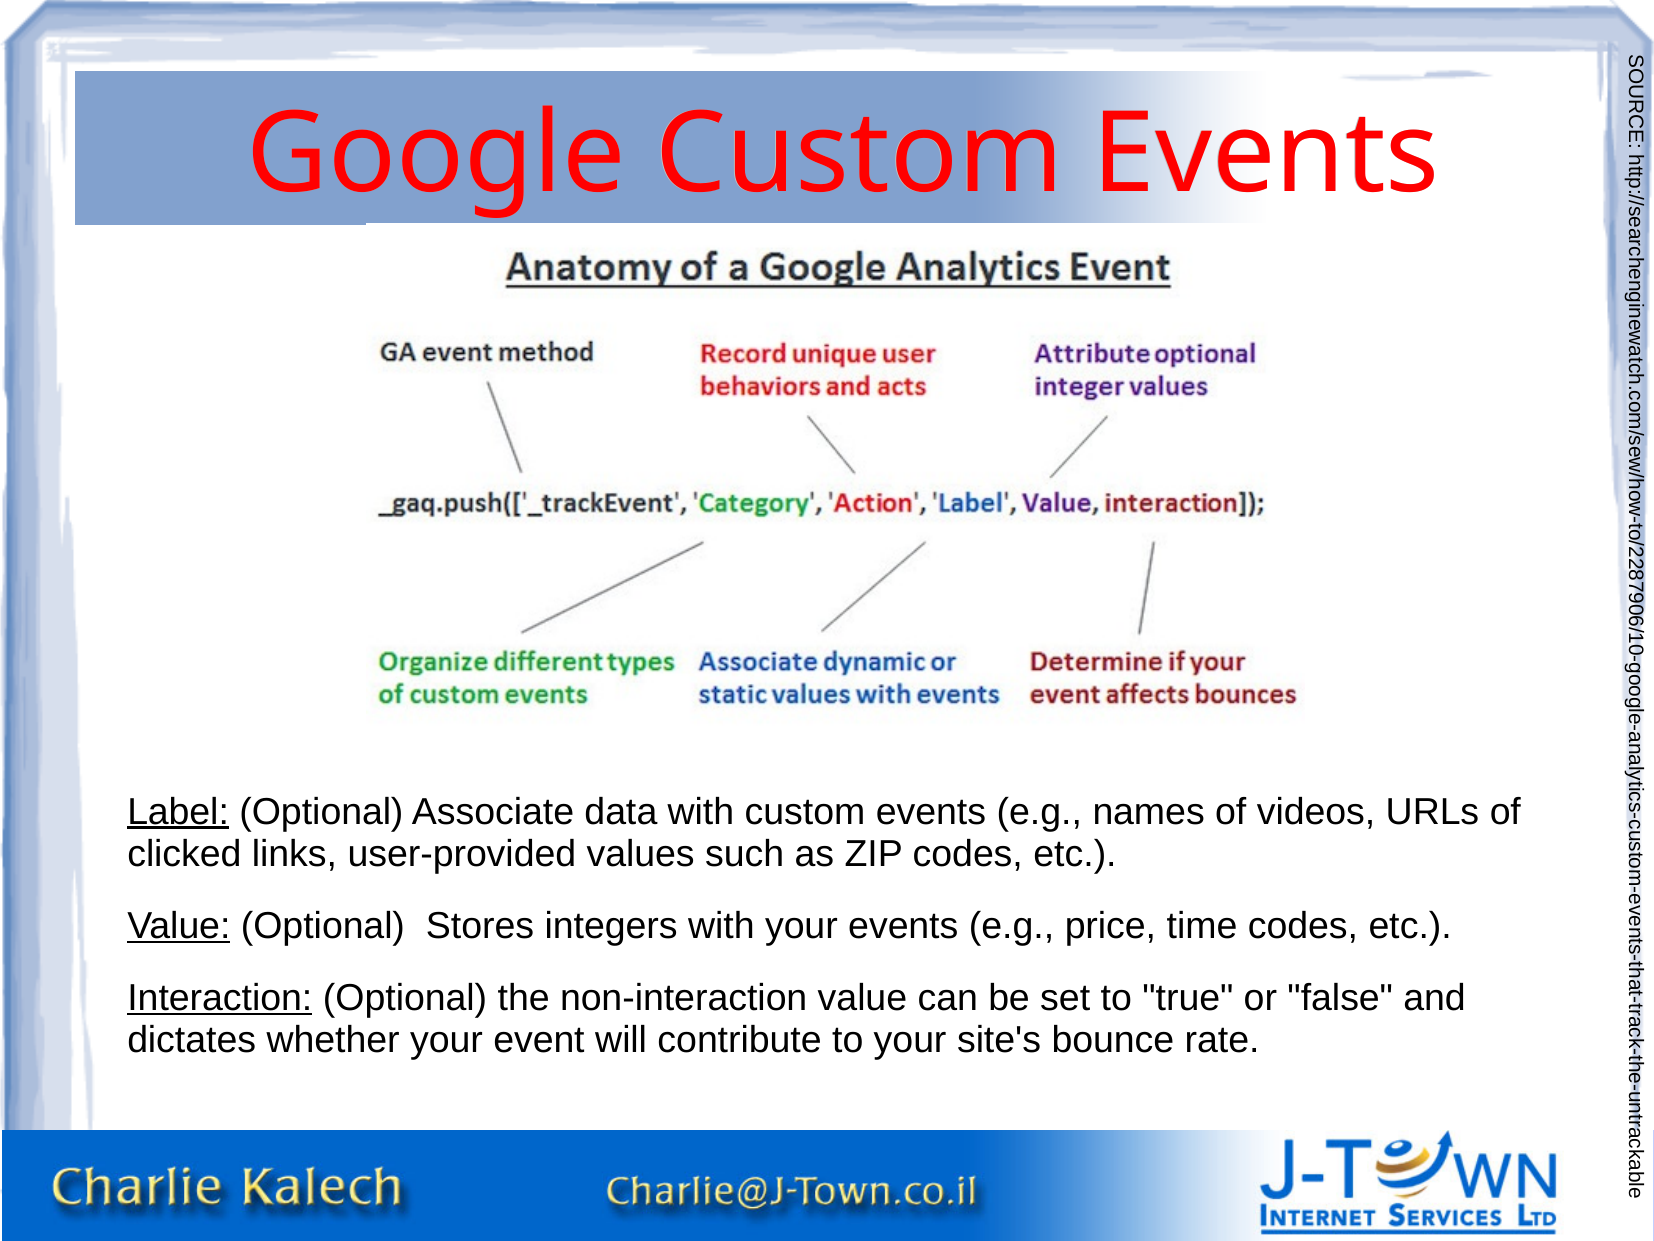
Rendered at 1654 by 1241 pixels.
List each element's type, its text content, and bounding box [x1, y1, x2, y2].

text_box Label: (Optional) Associate data with custom events (e.g., names of videos, URLs of clicked links, user-provided values such as ZIP codes, etc.). Value: (Optional) Stores integers with your events (e.g., price, time codes, etc.). Interaction: (Optional) the non-interaction value can be set to "true" or "false" and dictates whether your event will contribute to your site's bounce rate. [112, 783, 1601, 1241]
picture [0, 0, 1654, 1241]
text_box SOURCE: http://searchenginewatch.com/sew/how-to/2287906/10-google-analytics-custom-events-that-track-the-untrackable [1601, 39, 1654, 1241]
